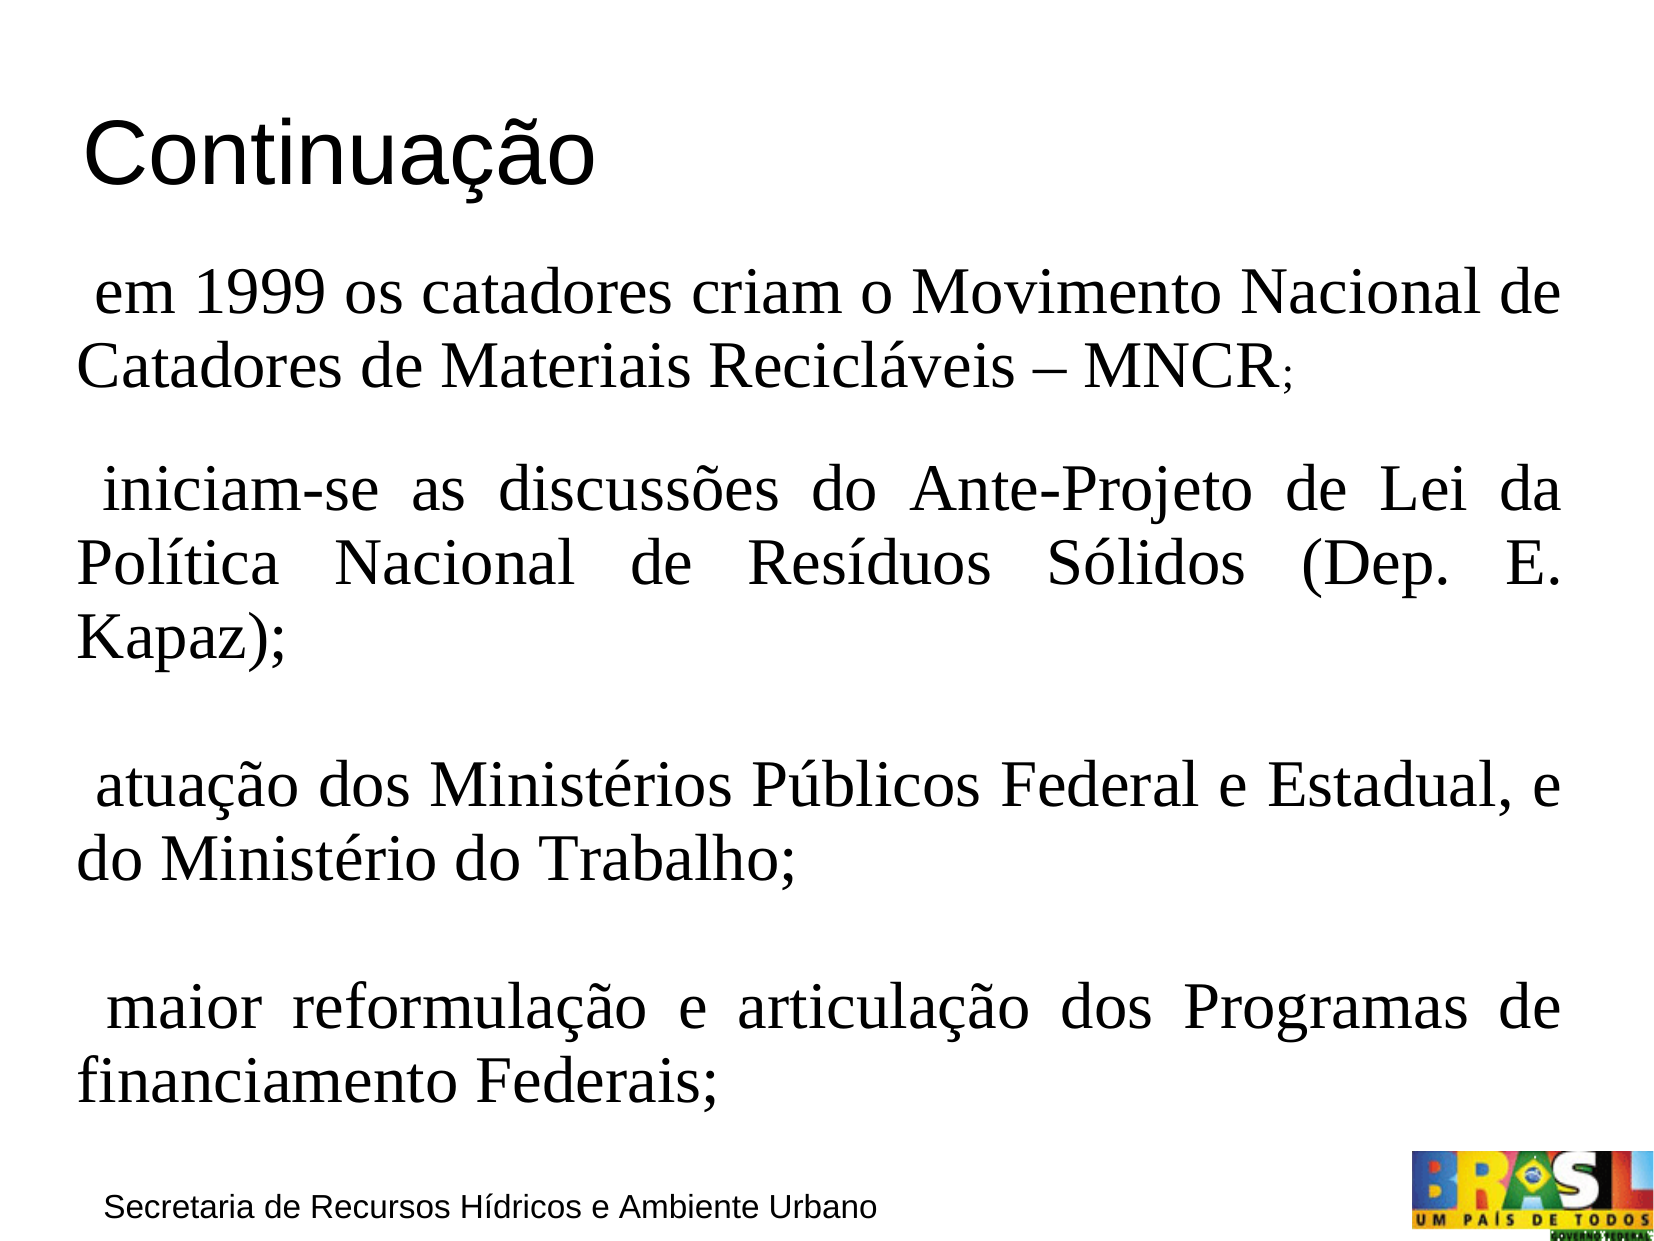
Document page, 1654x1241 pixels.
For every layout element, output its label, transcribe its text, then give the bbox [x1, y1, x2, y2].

picture [1412, 1151, 1654, 1241]
title Continuação [82, 49, 1571, 257]
subtitle em 1999 os catadores criam o Movimento Nacional de Catadores de Materiais Recicláveis – MNCR; iniciam-se as discussões do Ante-Projeto de Lei da Política Nacional de Resíduos Sólidos (Dep. E. Kapaz); atuação dos Ministérios Públicos Federal e Estadual, e do Ministério do Trabalho; maior reformulação e articulação dos Programas de financiamento Federais; [76, 206, 1565, 1211]
text_box Secretaria de Recursos Hídricos e Ambiente Urbano [88, 1181, 894, 1234]
